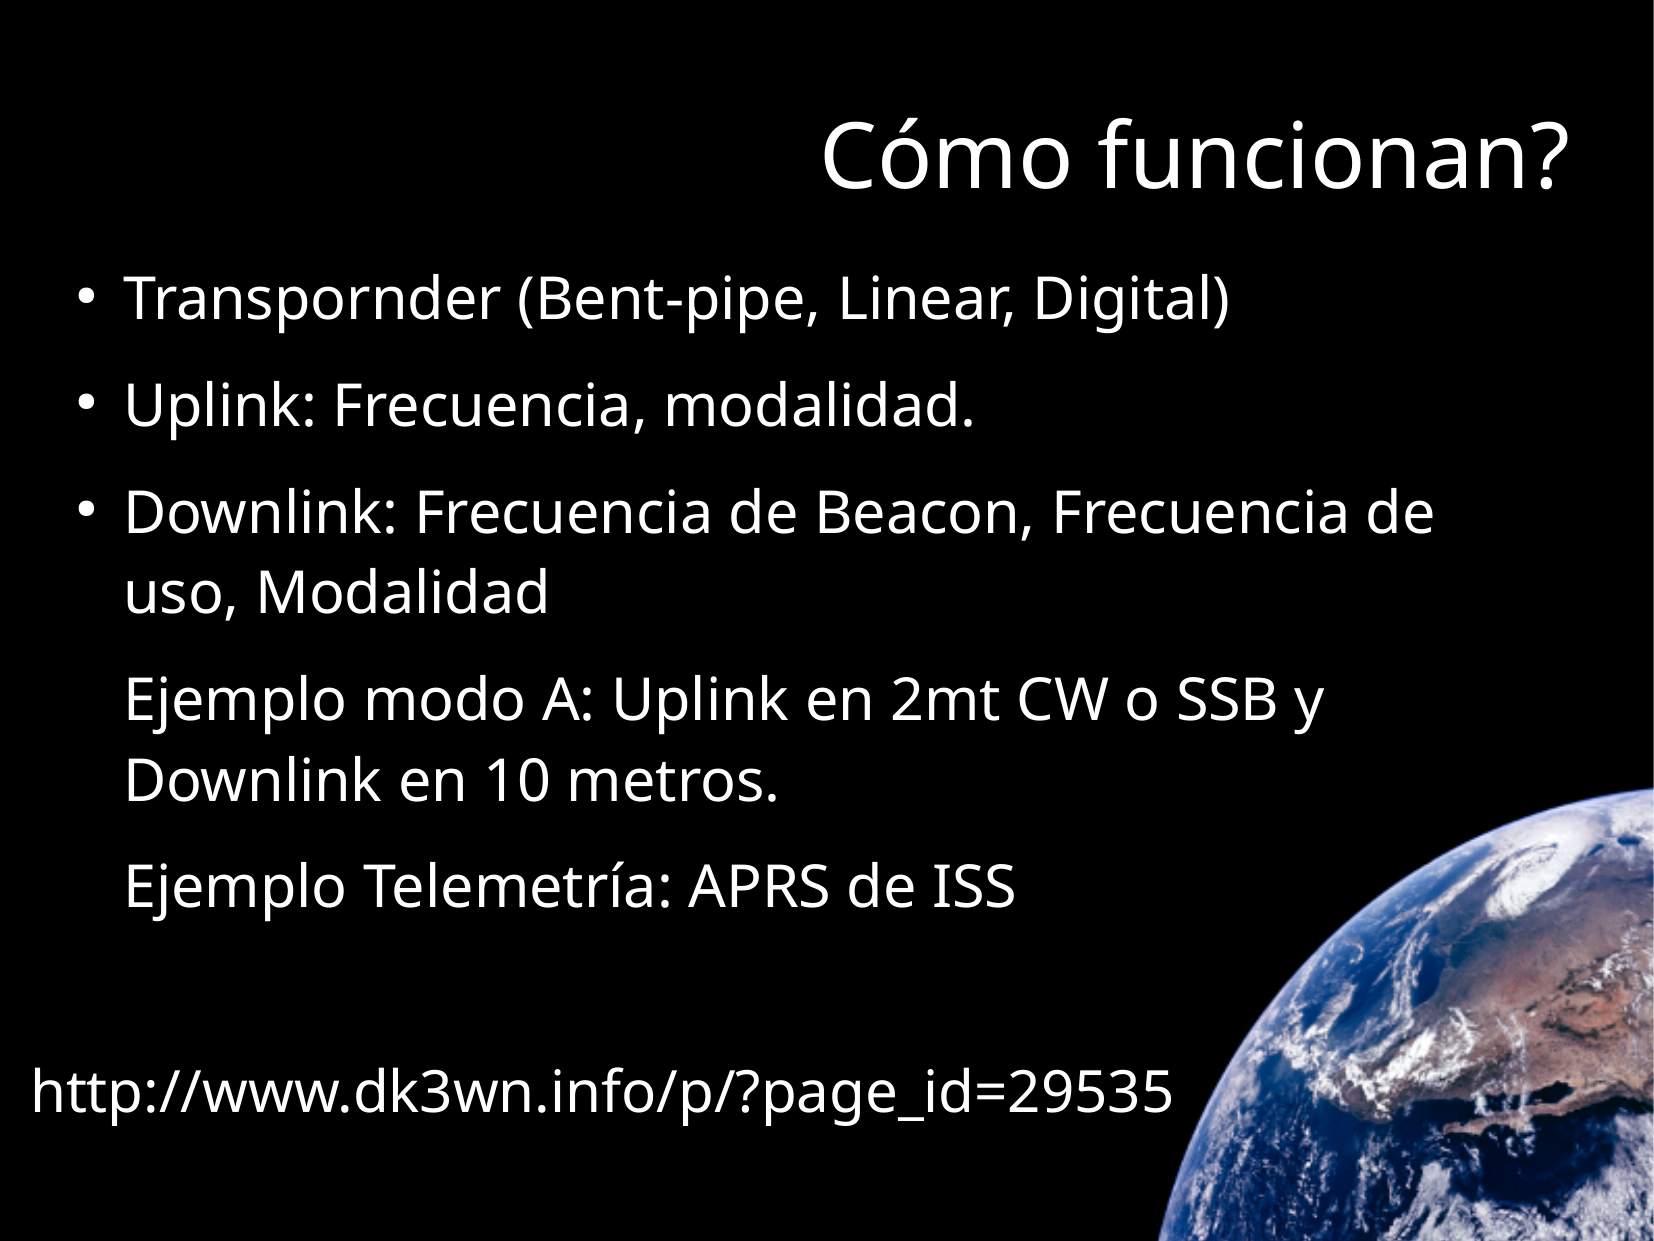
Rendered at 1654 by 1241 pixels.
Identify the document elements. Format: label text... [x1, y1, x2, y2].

picture [0, 0, 1654, 1241]
list http://www.dk3wn.info/p/?page_id=29535 [30, 1050, 1486, 1231]
list Transpornder (Bent-pipe, Linear, Digital) Uplink: Frecuencia, modalidad. Downlink: Frecuencia de Beacon, Frecuencia de uso, Modalidad Ejemplo modo A: Uplink en 2mt CW o SSB y Downlink en 10 metros. Ejemplo Telemetría: APRS de ISS [60, 256, 1516, 930]
title Cómo funcionan? [82, 49, 1571, 257]
